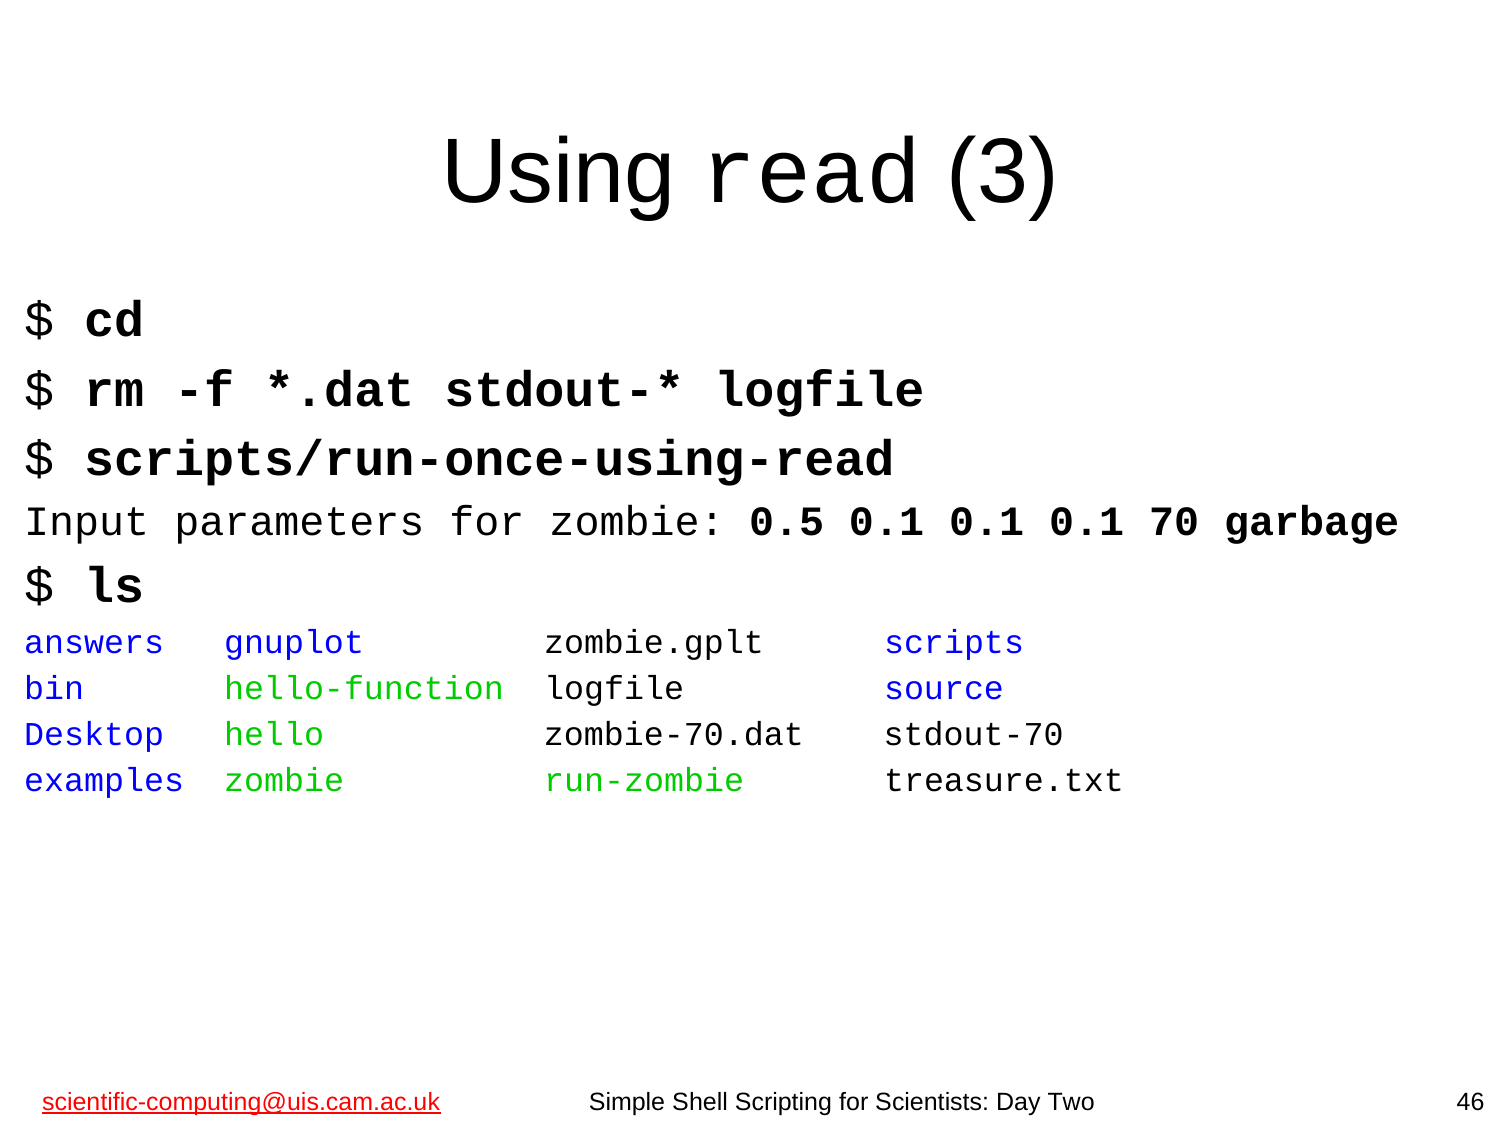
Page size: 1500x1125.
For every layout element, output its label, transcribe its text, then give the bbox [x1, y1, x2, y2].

title Using read (3) [112, 112, 1388, 238]
list $ cd $ rm -f *.dat stdout-* logfile $ scripts/run-once-using-read Input parameters for zombie: 0.5 0.1 0.1 0.1 70 garbage $ ls answers gnuplot zombie.gplt scripts bin hello-function logfile source Desktop hello zombie-70.dat stdout-70 examples zombie run-zombie treasure.txt [9, 287, 1491, 1013]
